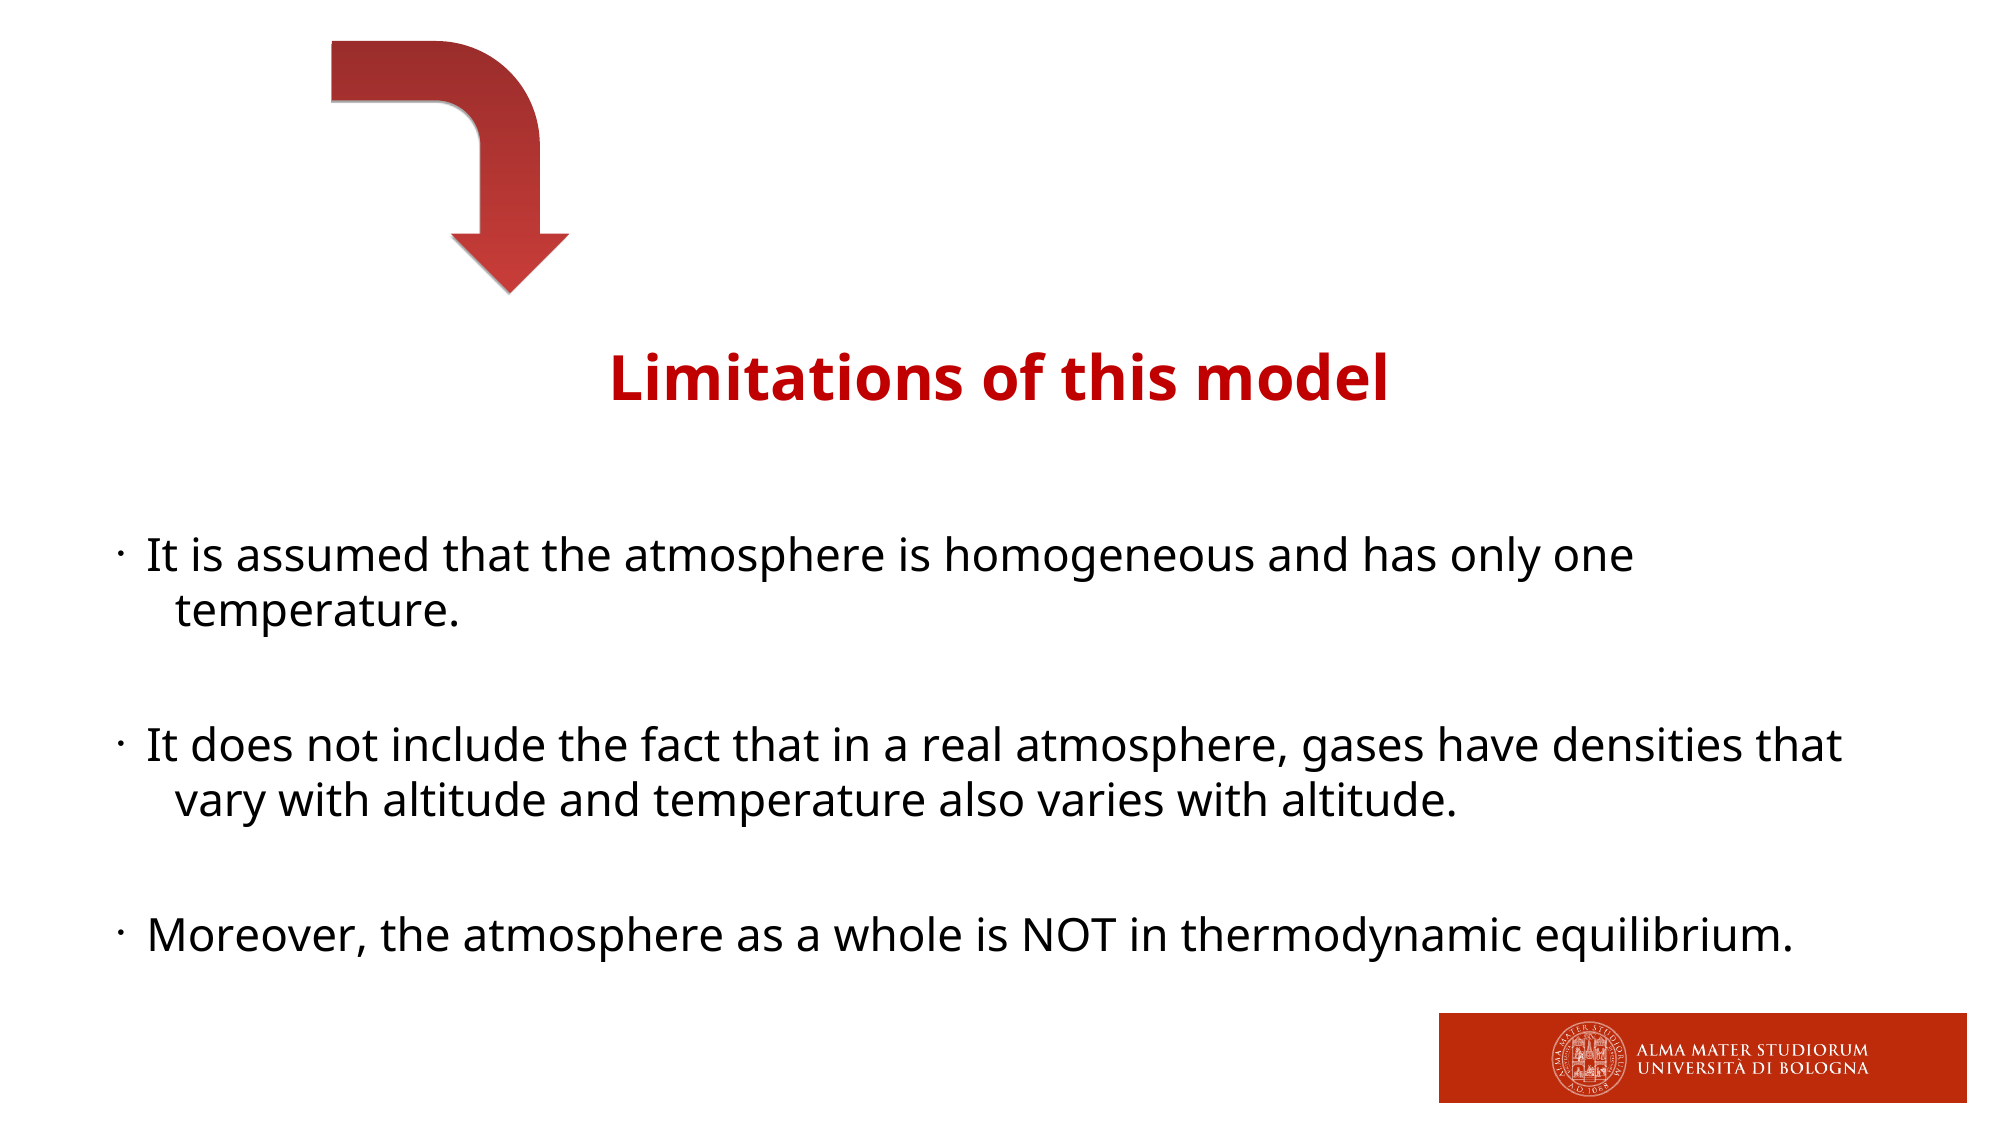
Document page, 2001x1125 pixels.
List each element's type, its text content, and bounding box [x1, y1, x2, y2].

text_box It is assumed that the atmosphere is homogeneous and has only one temperature. It does not include the fact that in a real atmosphere, gases have densities that vary with altitude and temperature also varies with altitude. Moreover, the atmosphere as a whole is NOT in thermodynamic equilibrium. [102, 518, 1898, 917]
text_box Limitations of this model [419, 330, 1581, 422]
text_box [331, 40, 570, 293]
